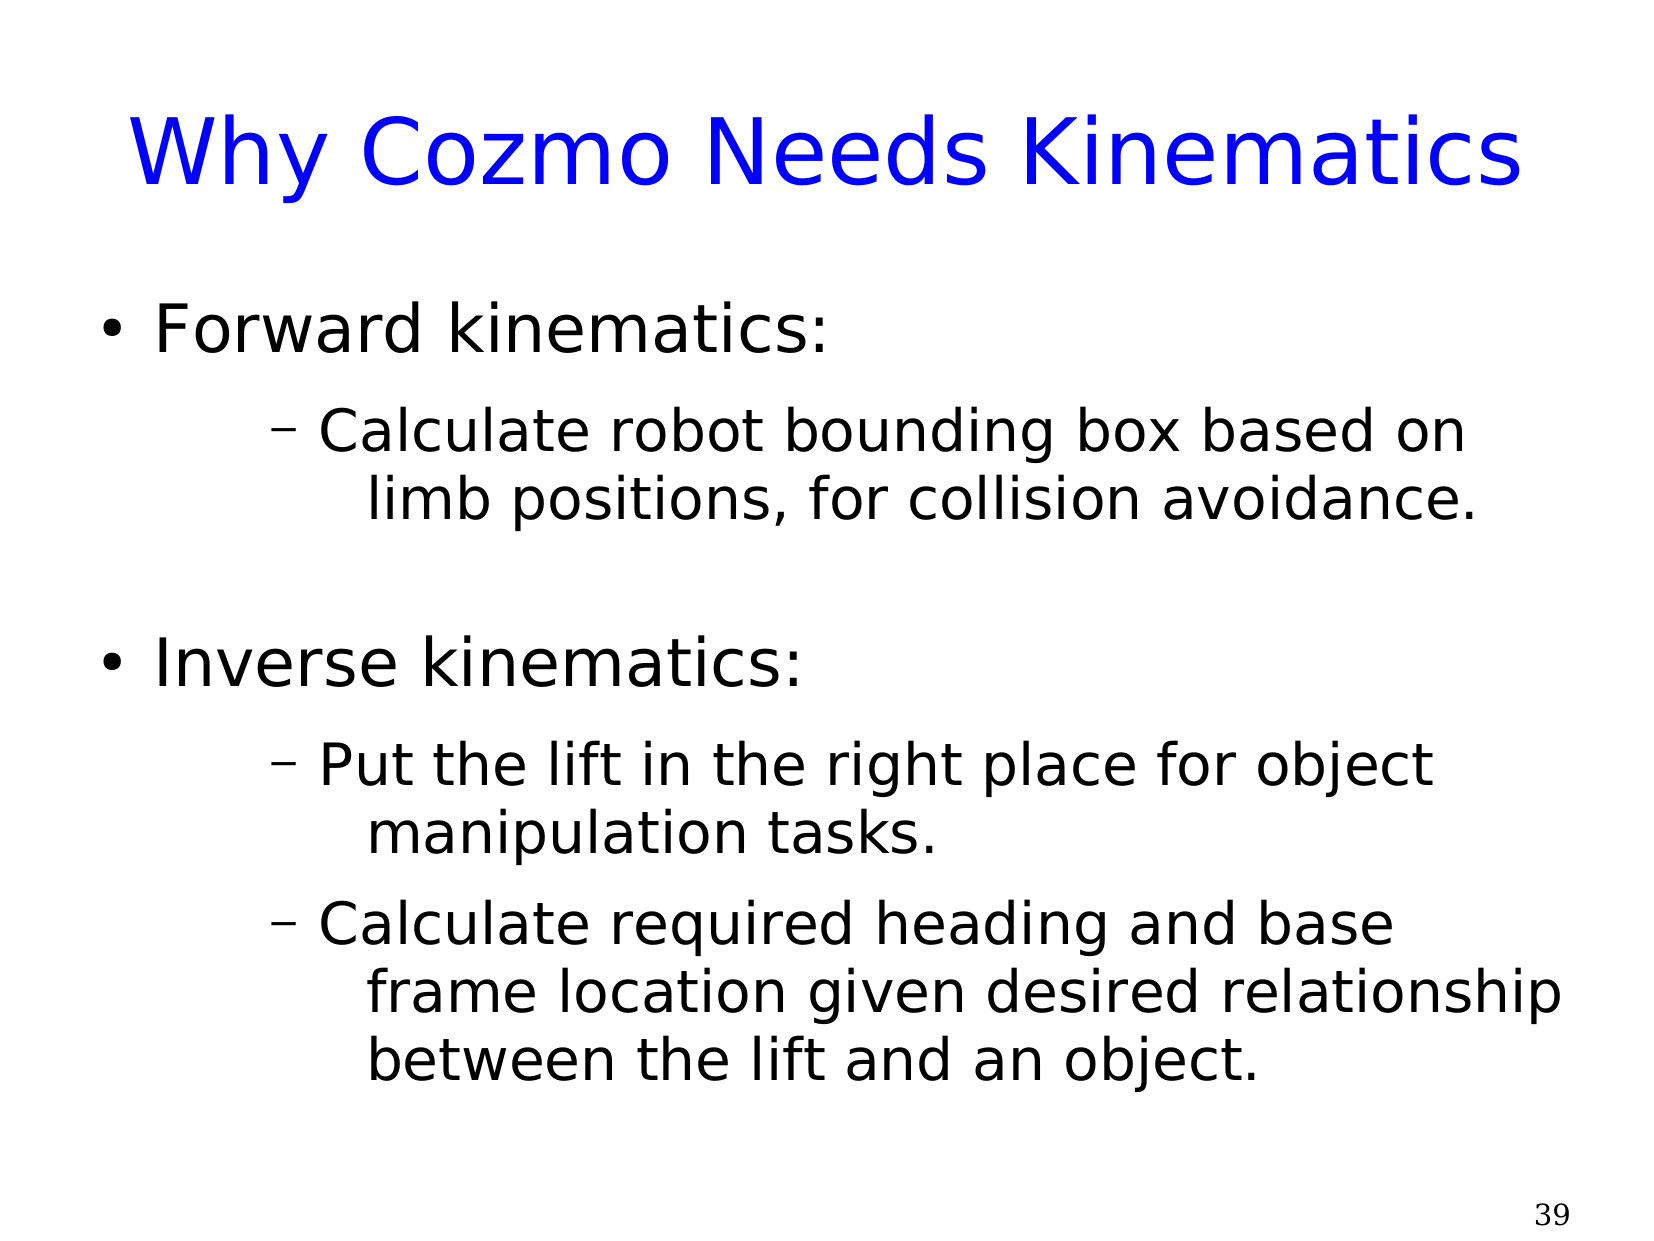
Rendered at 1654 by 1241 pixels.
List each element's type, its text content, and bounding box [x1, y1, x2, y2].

title Why Cozmo Needs Kinematics [82, 49, 1571, 257]
list Forward kinematics: Calculate robot bounding box based on limb positions, for collision avoidance. Inverse kinematics: Put the lift in the right place for object manipulation tasks. Calculate required heading and base frame location given desired relationship between the lift and an object. [82, 290, 1571, 1109]
